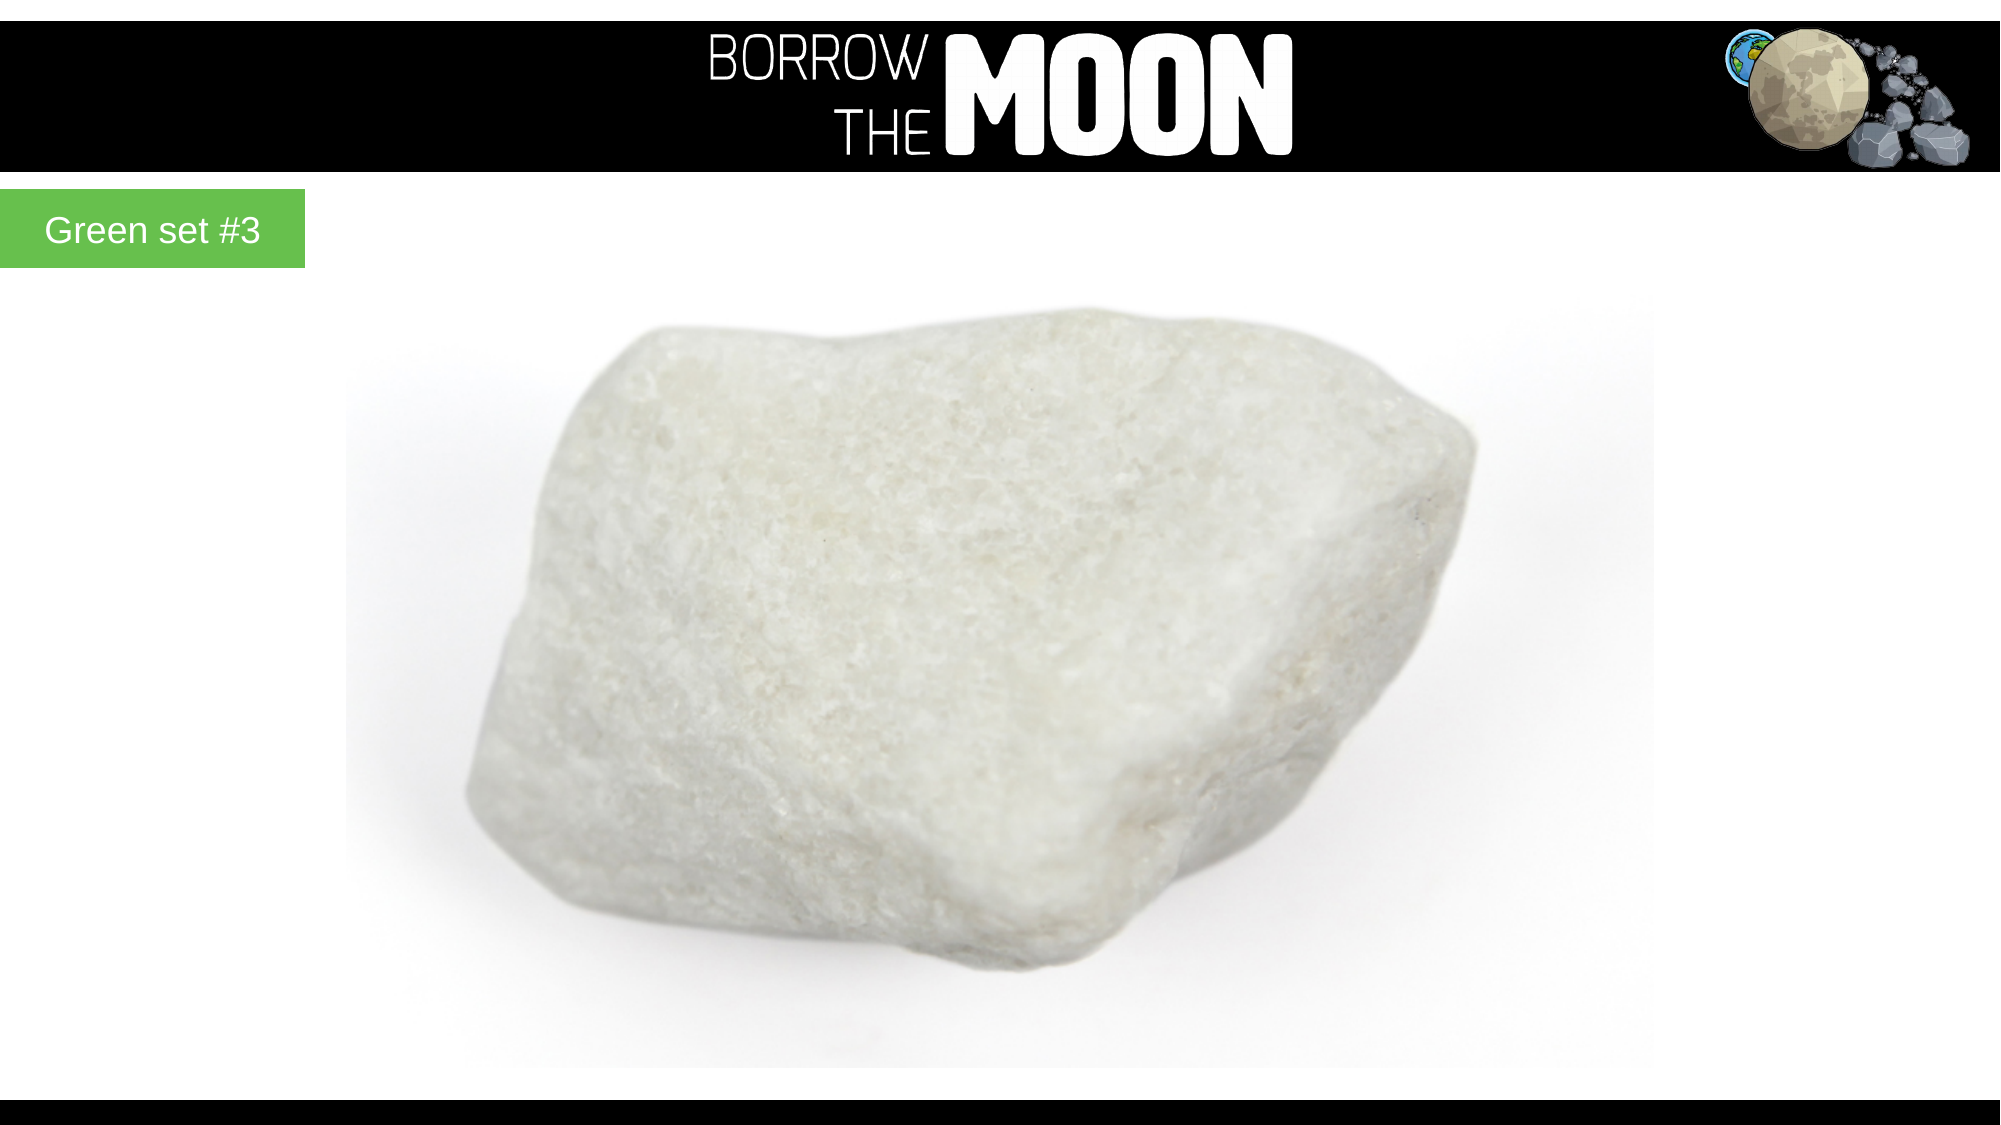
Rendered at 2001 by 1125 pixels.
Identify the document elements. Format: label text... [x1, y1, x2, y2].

text_box Green set #3 [0, 189, 305, 268]
picture [346, 196, 1654, 1069]
